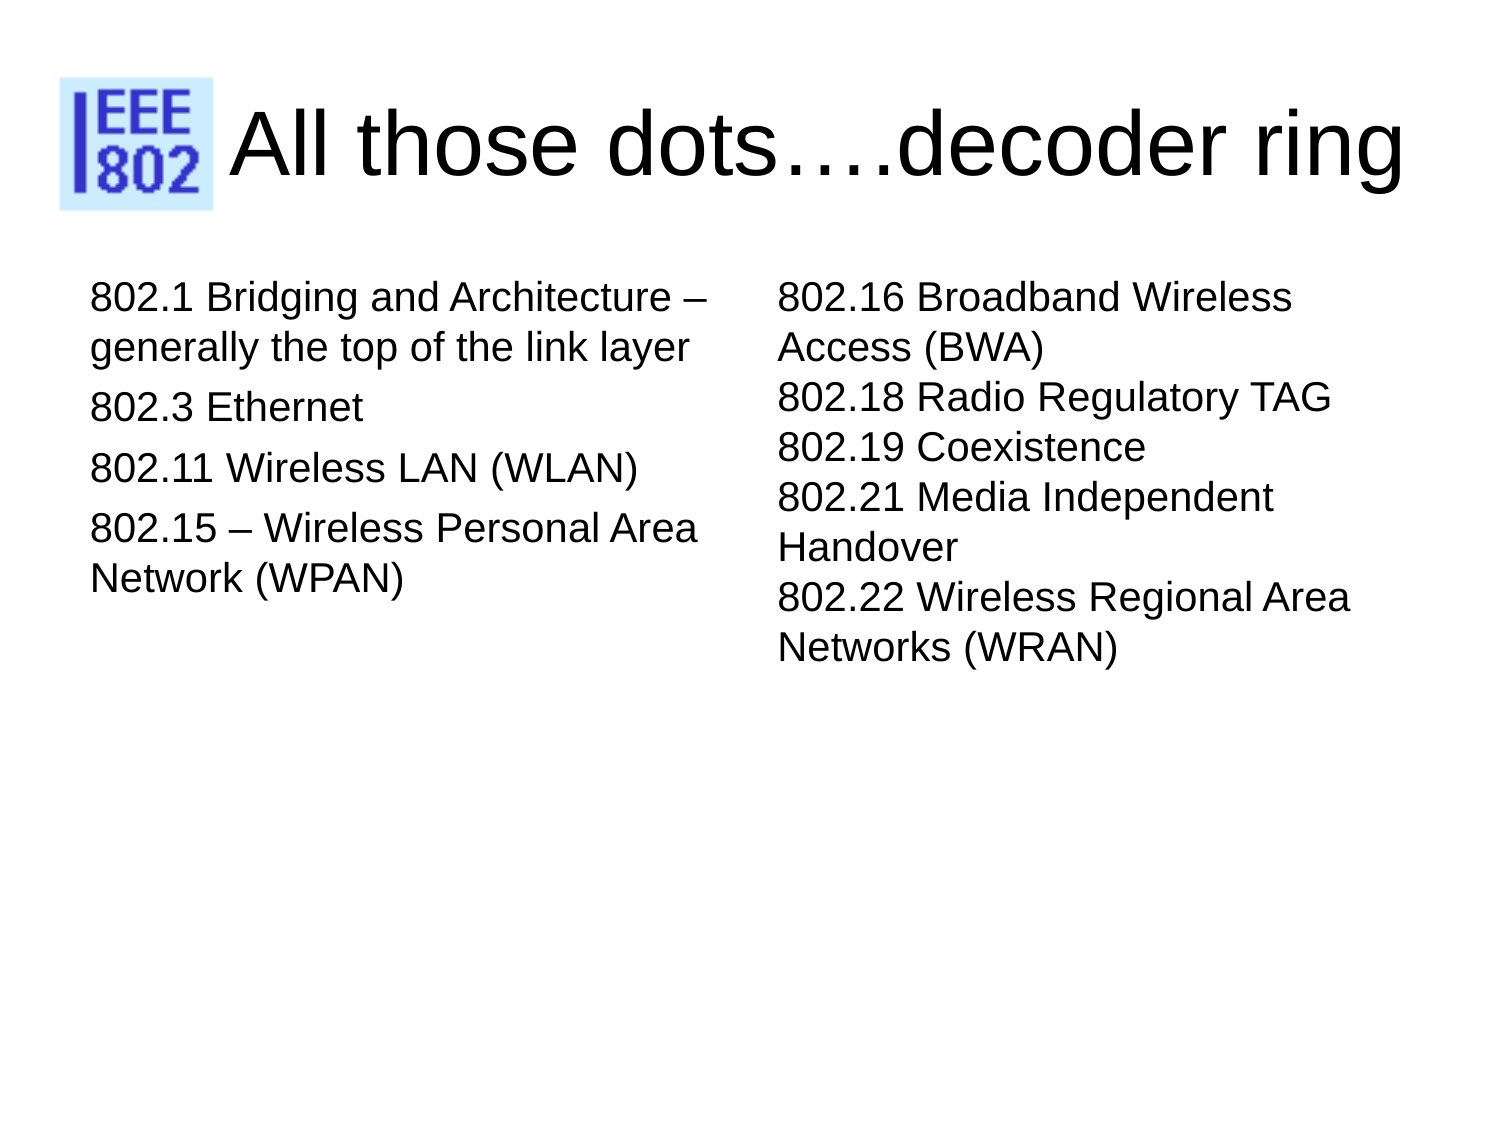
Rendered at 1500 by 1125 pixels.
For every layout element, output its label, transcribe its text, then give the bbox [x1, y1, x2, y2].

text_box All those dots….decoder ring [212, 45, 1425, 233]
picture [37, 49, 232, 250]
text_box 802.1 Bridging and Architecture – generally the top of the link layer 802.3 Ethernet 802.11 Wireless LAN (WLAN) 802.15 – Wireless Personal Area Network (WPAN) [74, 262, 738, 1005]
text_box 802.16 Broadband Wireless Access (BWA) 802.18 Radio Regulatory TAG 802.19 Coexistence 802.21 Media Independent Handover 802.22 Wireless Regional Area Networks (WRAN) [762, 262, 1425, 1005]
